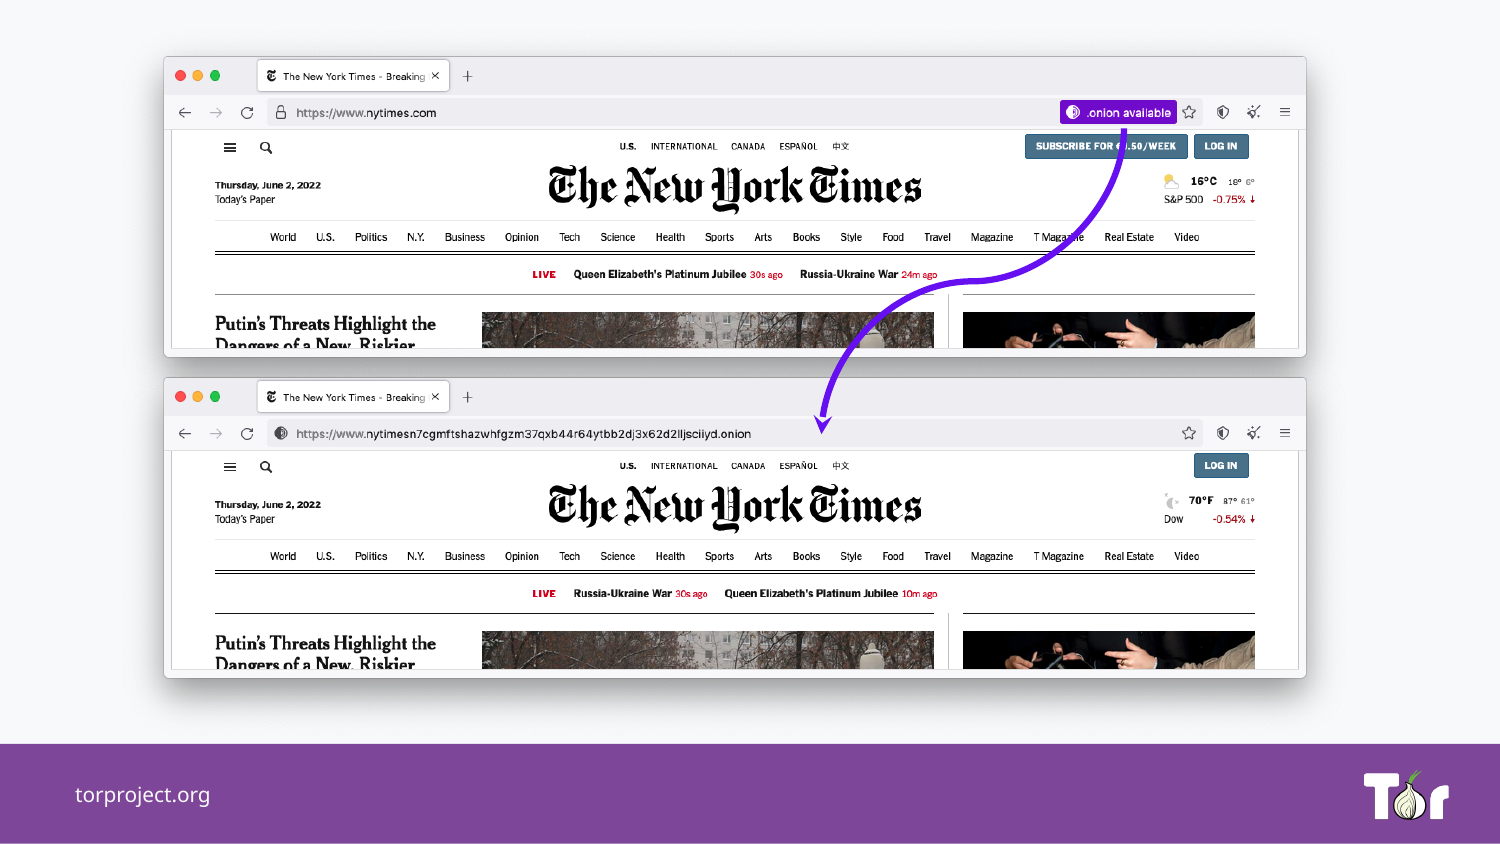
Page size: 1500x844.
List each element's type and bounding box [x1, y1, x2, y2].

picture [115, 23, 1354, 742]
picture [1364, 768, 1449, 820]
